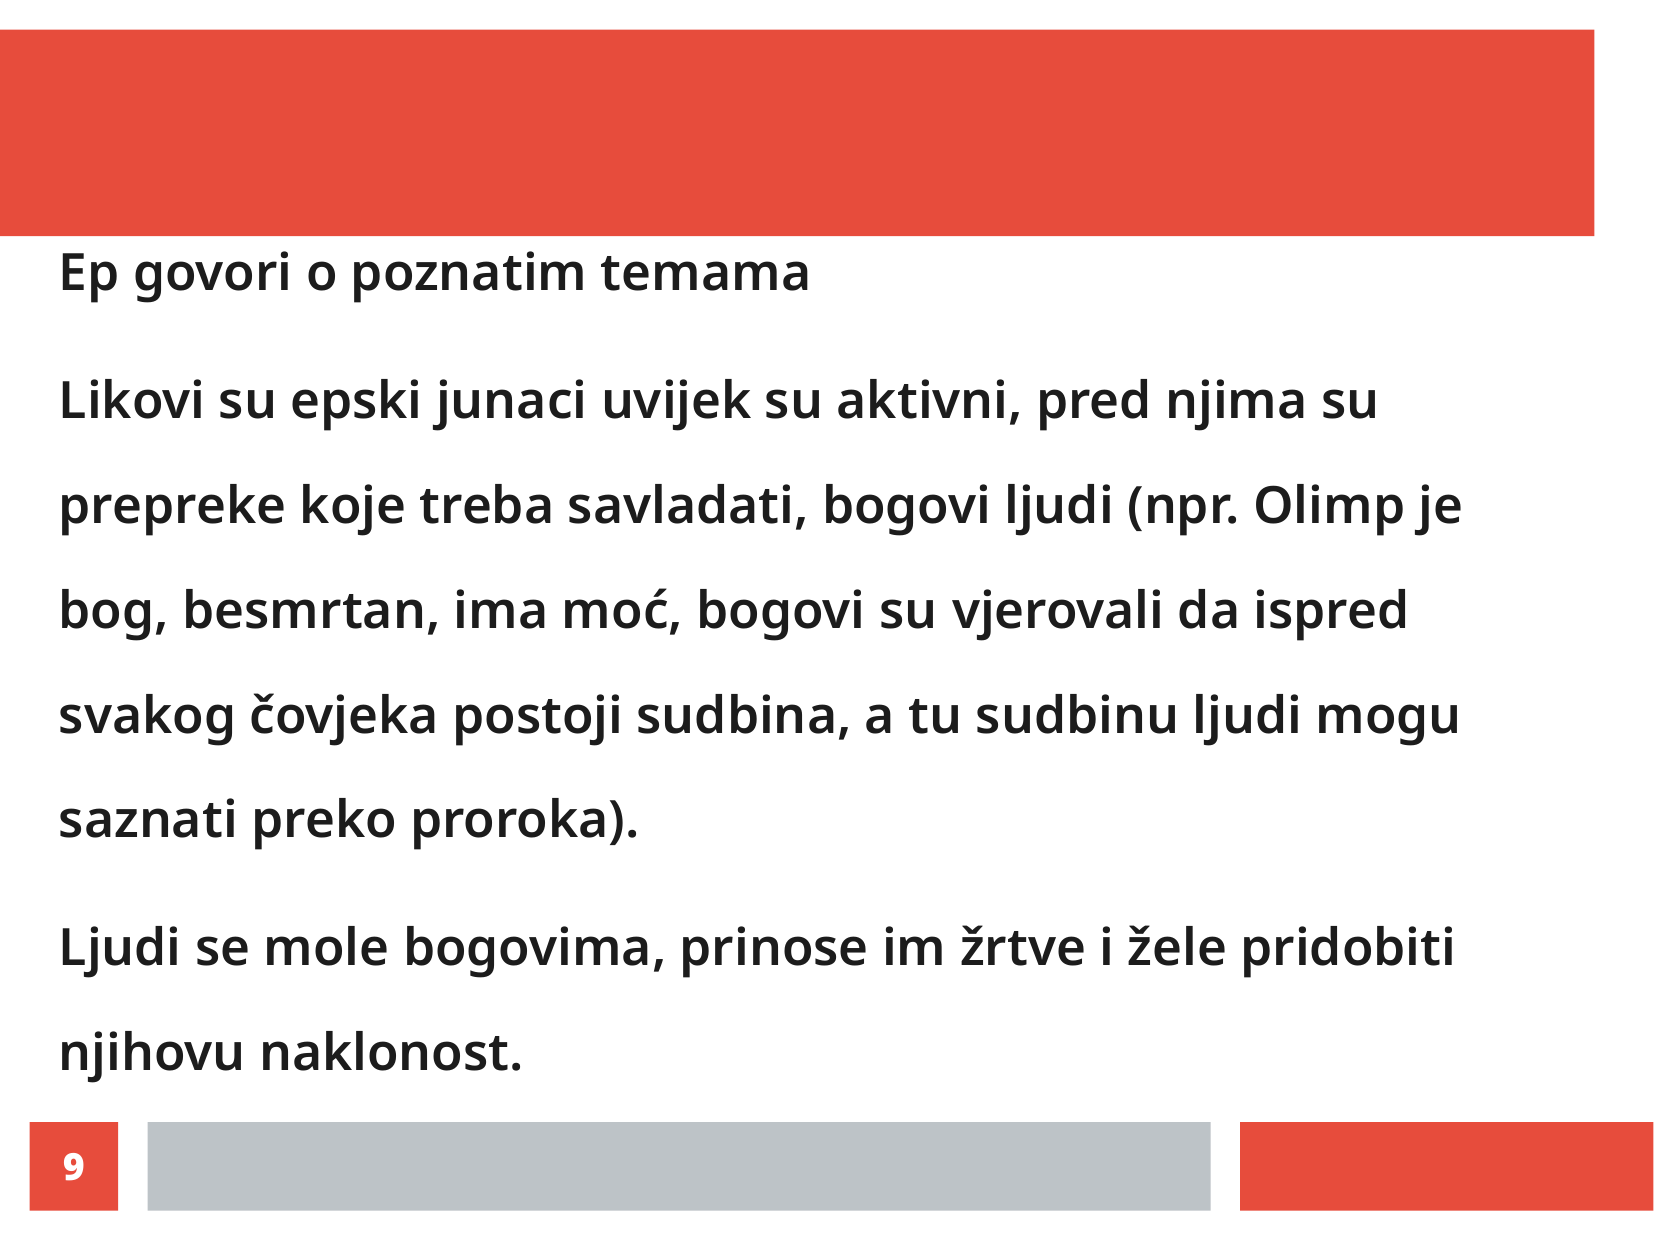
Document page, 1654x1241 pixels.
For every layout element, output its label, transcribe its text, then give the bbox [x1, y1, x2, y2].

list Ep govori o poznatim temama Likovi su epski junaci uvijek su aktivni, pred njima su prepreke koje treba savladati, bogovi ljudi (npr. Olimp je bog, besmrtan, ima moć, bogovi su vjerovali da ispred svakog čovjeka postoji sudbina, a tu sudbinu ljudi mogu saznati preko proroka). Ljudi se mole bogovima, prinose im žrtve i žele pridobiti njihovu naklonost. [59, 200, 1565, 1093]
